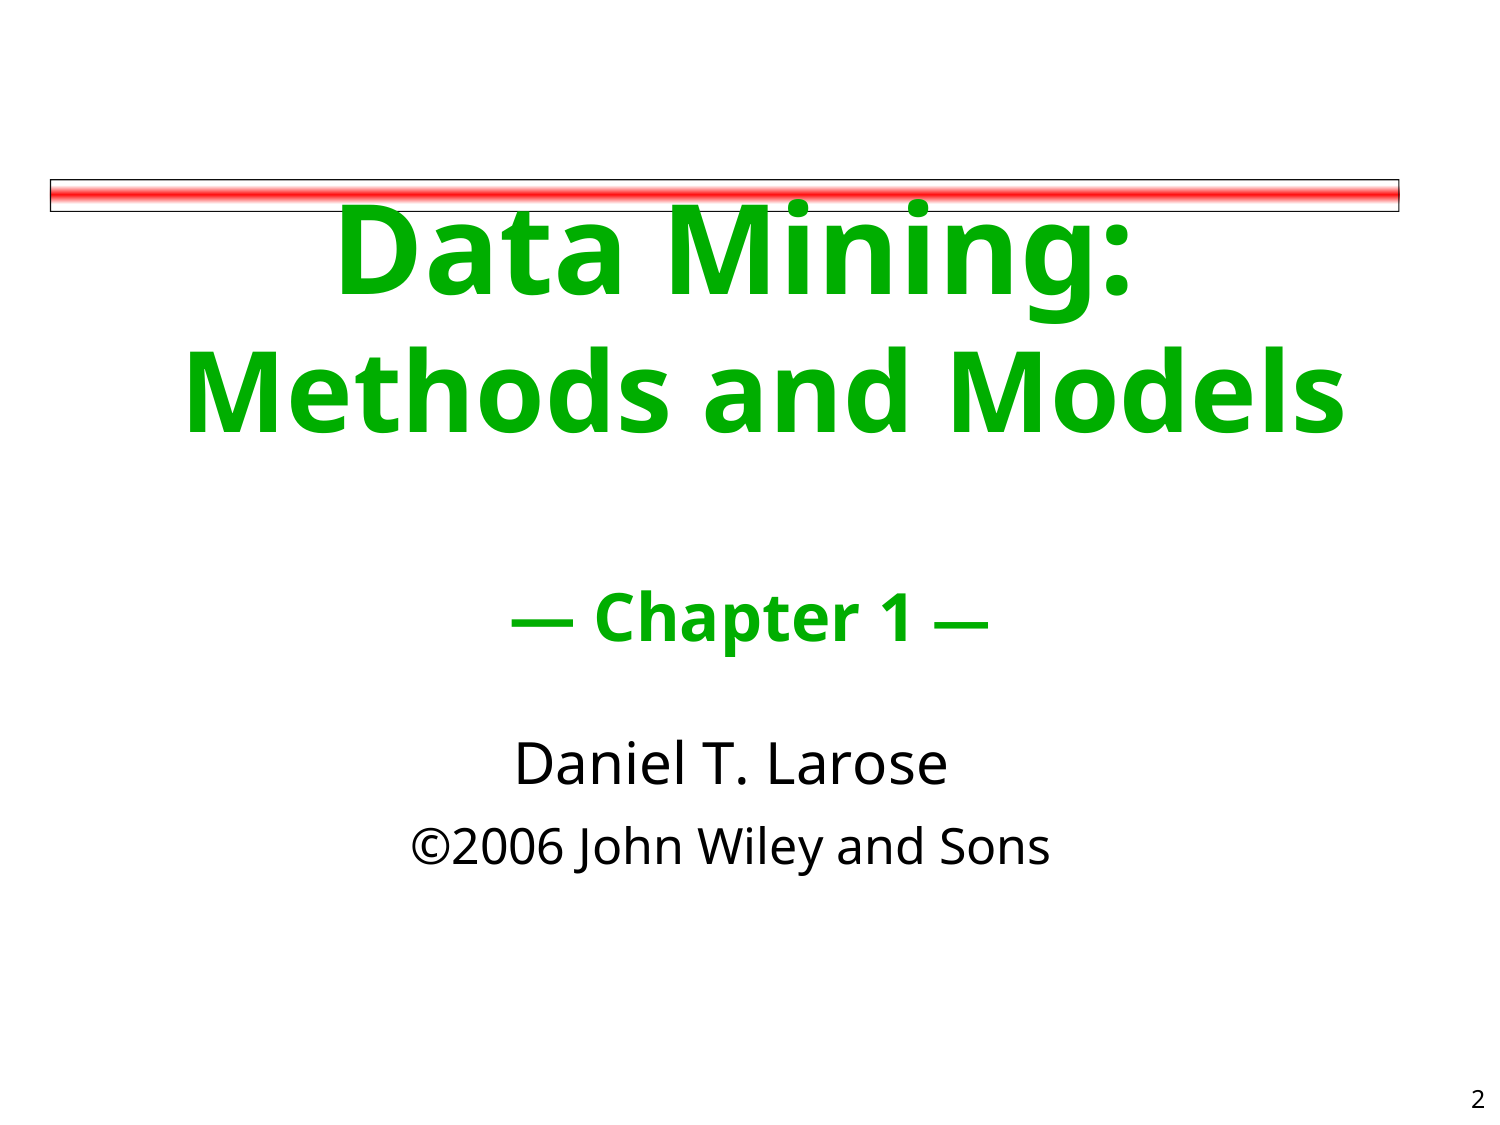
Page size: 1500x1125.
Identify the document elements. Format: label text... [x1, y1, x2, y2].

text_box <number> [1187, 1062, 1500, 1125]
title Data Mining: Methods and Models — Chapter 1 — [87, 27, 1413, 663]
list Daniel T. Larose ©2006 John Wiley and Sons [49, 711, 1413, 1087]
